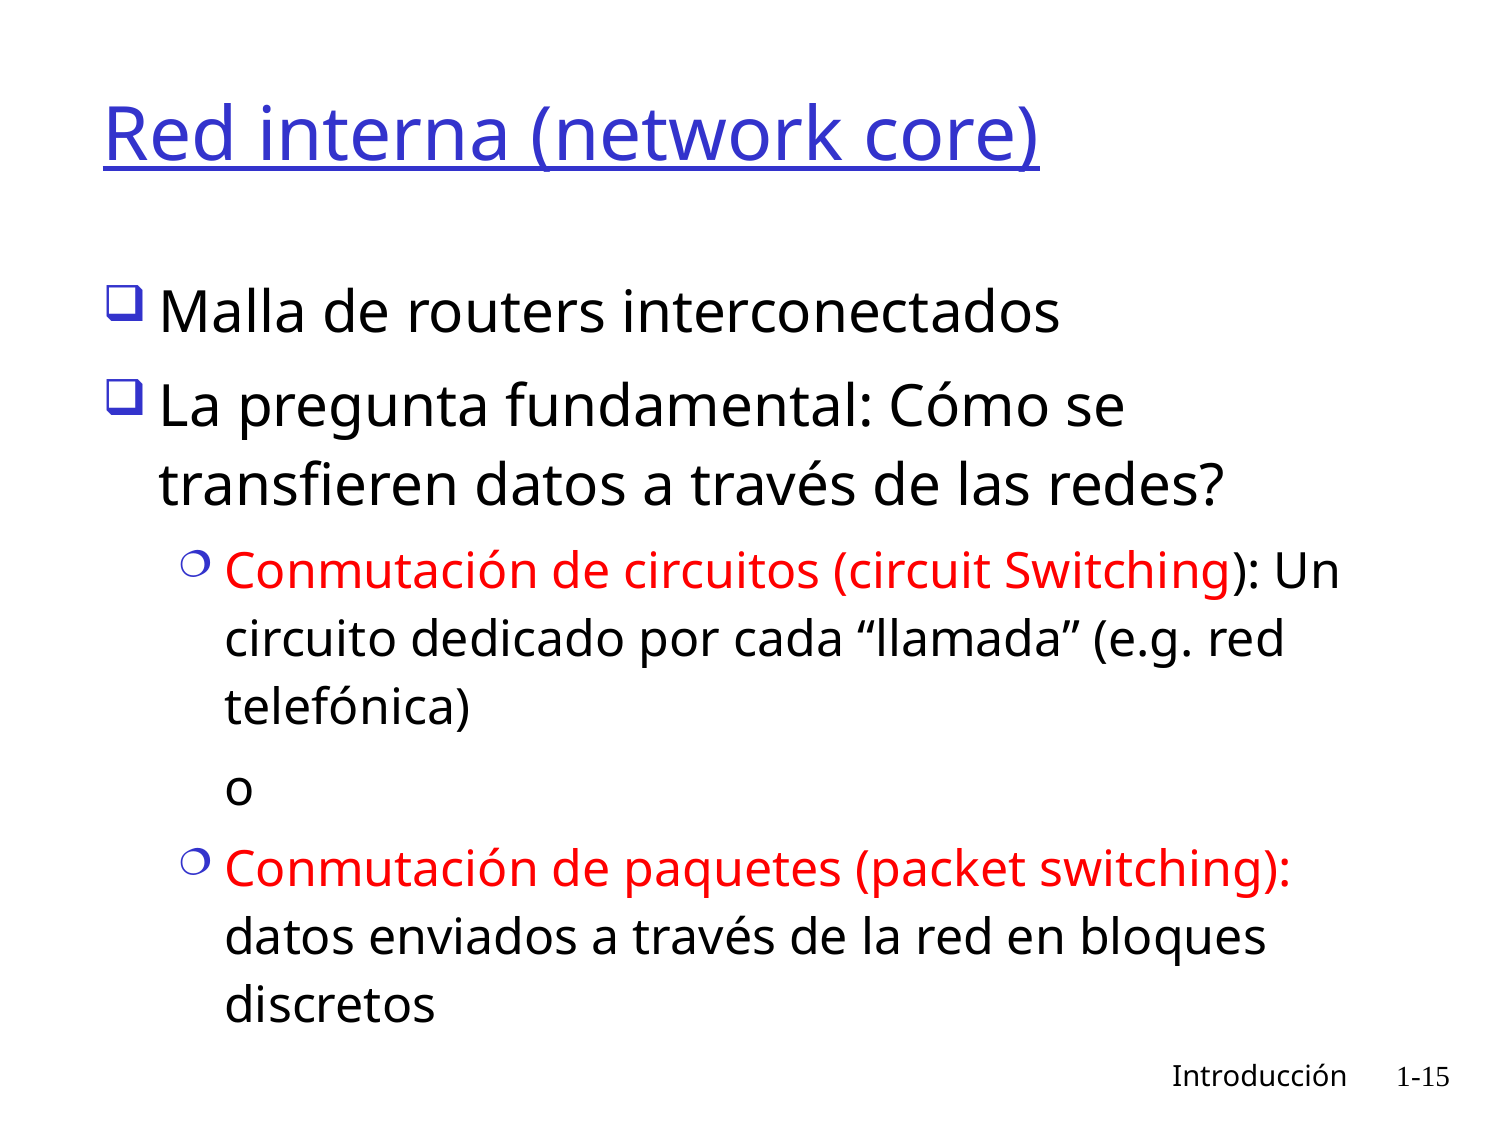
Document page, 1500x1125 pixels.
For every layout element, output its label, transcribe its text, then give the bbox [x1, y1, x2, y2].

list Malla de routers interconectados La pregunta fundamental: Cómo se transfieren datos a través de las redes? Conmutación de circuitos (circuit Switching): Un circuito dedicado por cada “llamada” (e.g. red telefónica) o Conmutación de paquetes (packet switching): datos enviados a través de la red en bloques discretos [87, 262, 1363, 1021]
title Red interna (network core) [87, 16, 1363, 247]
text_box 1-<number> [1362, 1050, 1466, 1125]
text_box Introducción [887, 1050, 1362, 1125]
